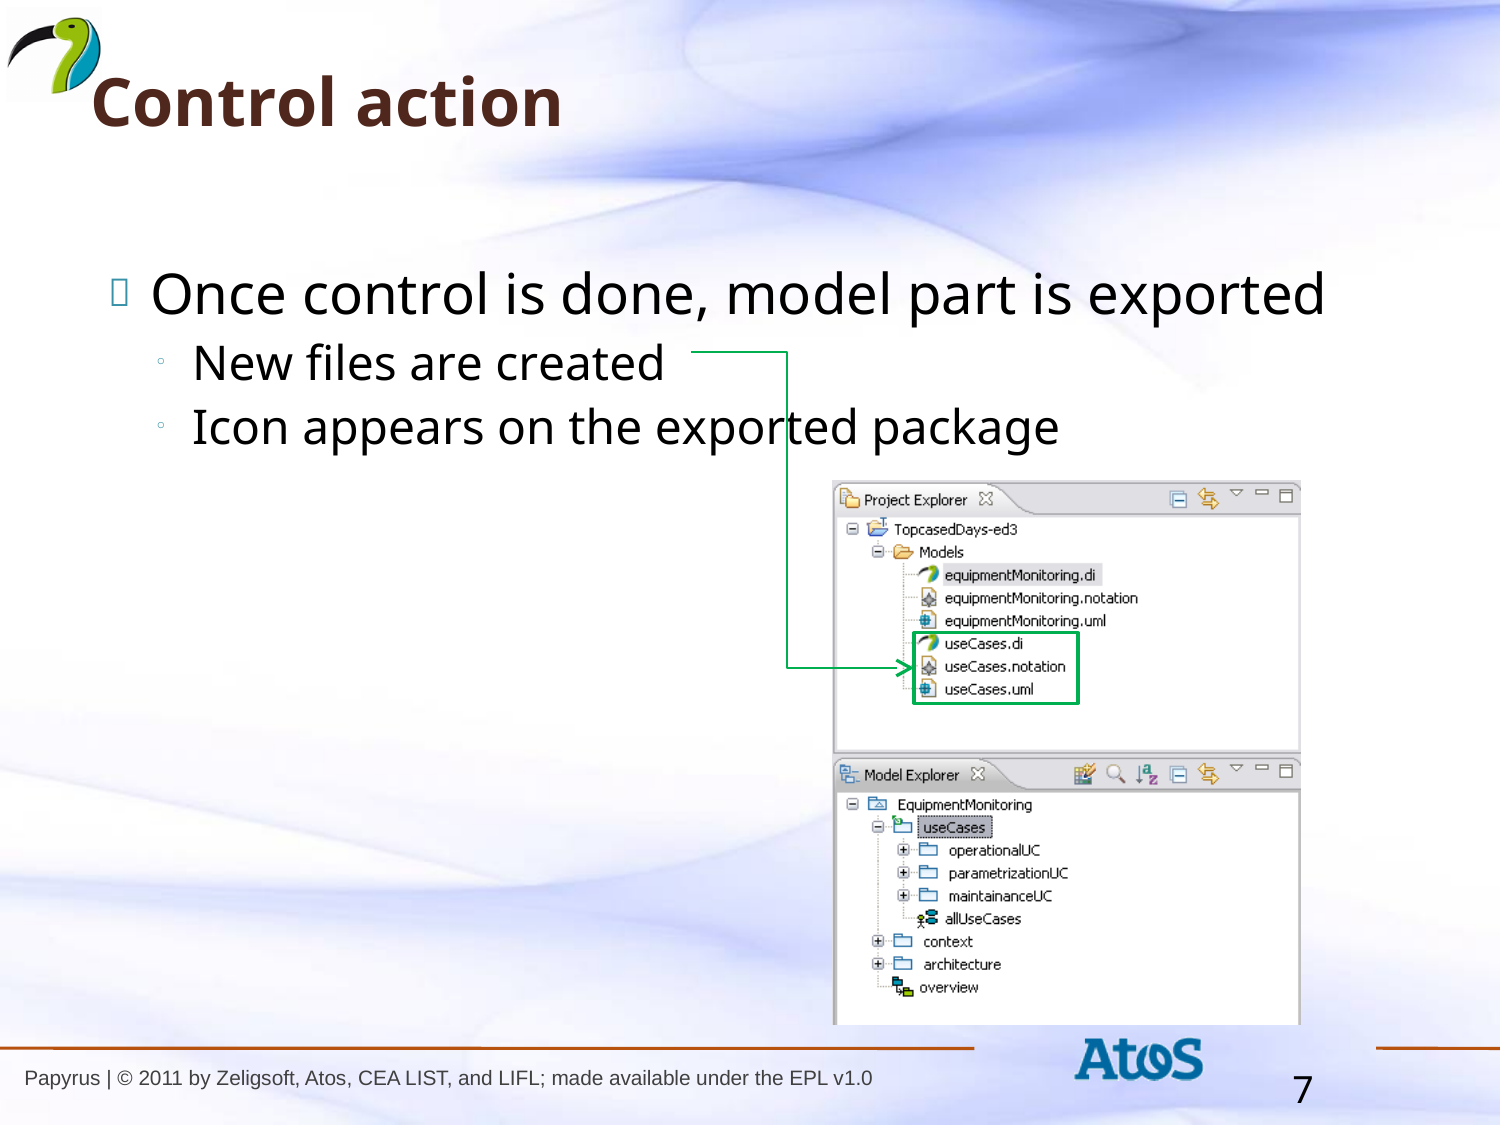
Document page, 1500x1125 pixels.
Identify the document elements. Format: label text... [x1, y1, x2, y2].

slide_number <numéro> [1277, 1051, 1338, 1112]
title Control action [75, 45, 1425, 233]
list Once control is done, model part is exported New files are created Icon appears on the exported package [75, 243, 1425, 986]
picture [0, 0, 1500, 1125]
